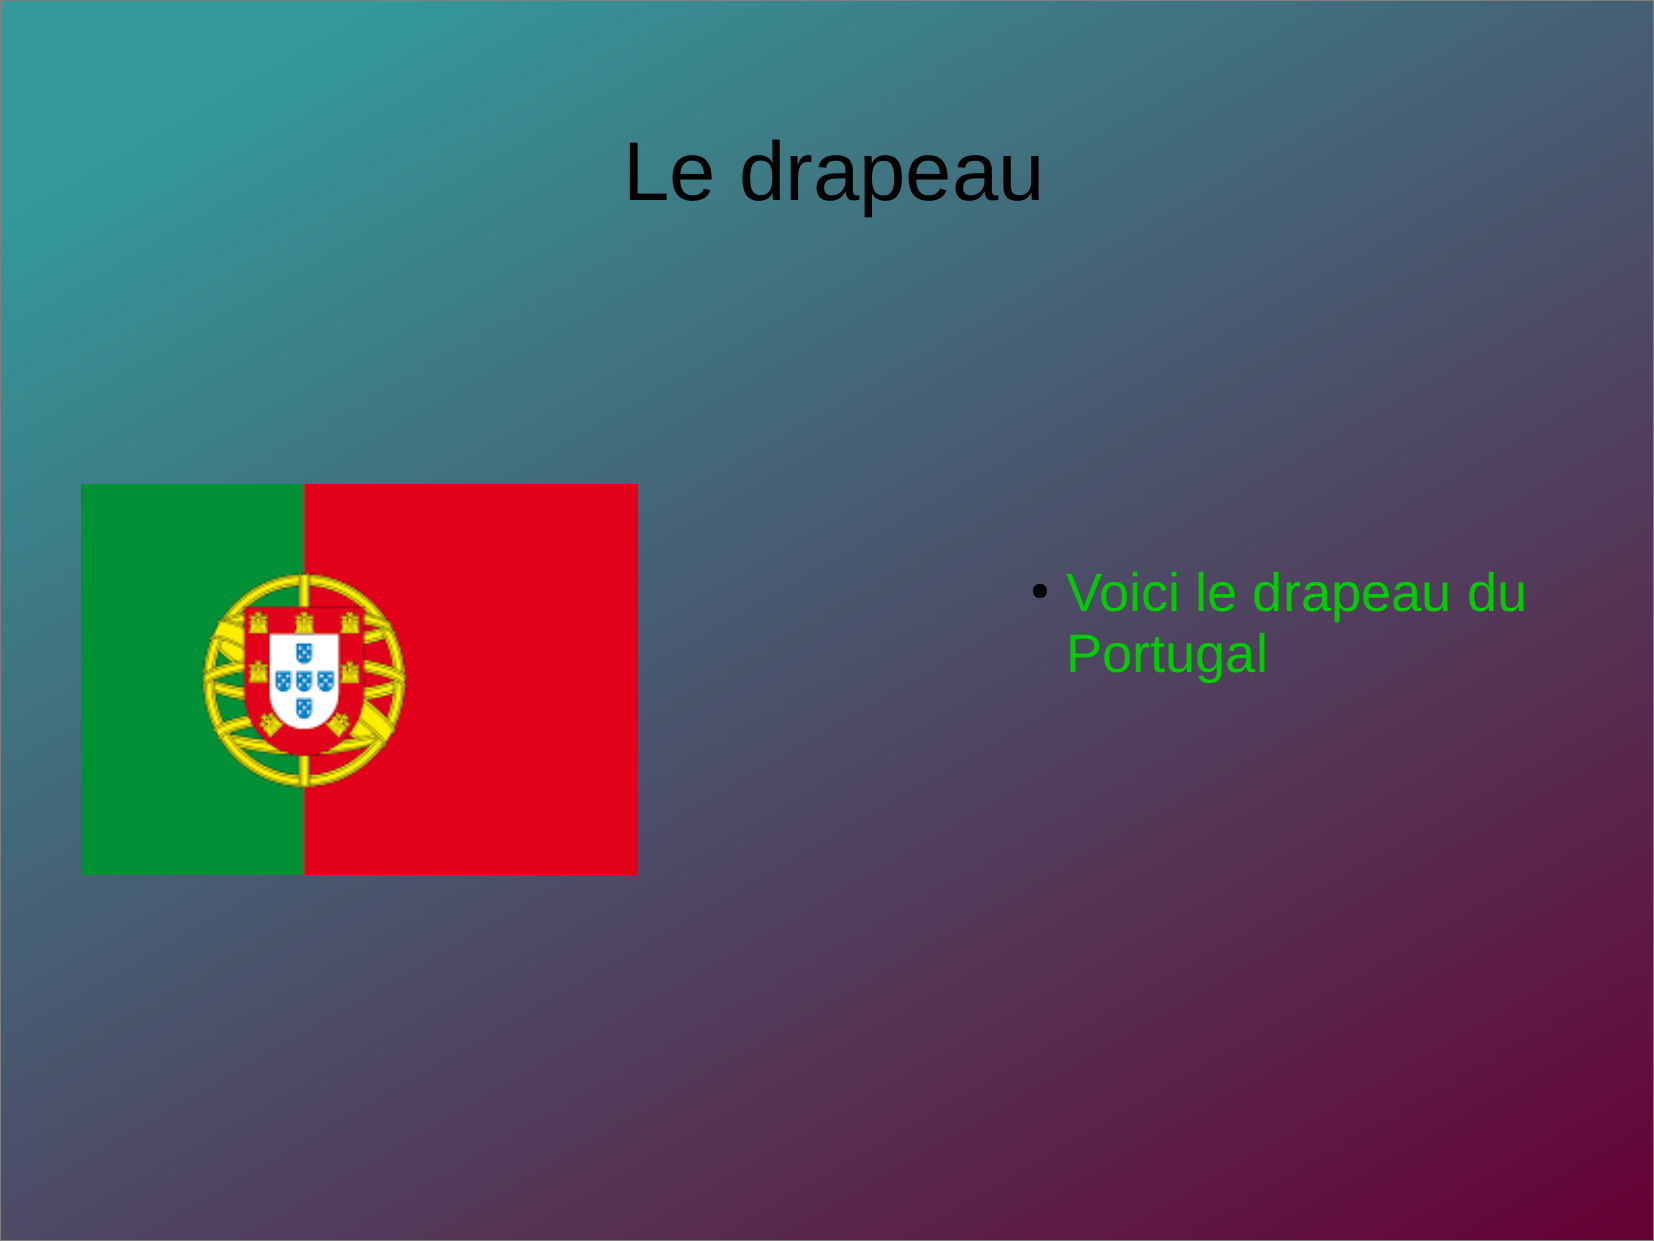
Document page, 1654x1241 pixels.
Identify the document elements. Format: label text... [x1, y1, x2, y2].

text_box Le drapeau [377, 118, 1288, 226]
text_box Voici le drapeau du Portugal [1015, 555, 1595, 692]
text_box [0, 0, 1654, 1241]
picture [81, 484, 638, 875]
